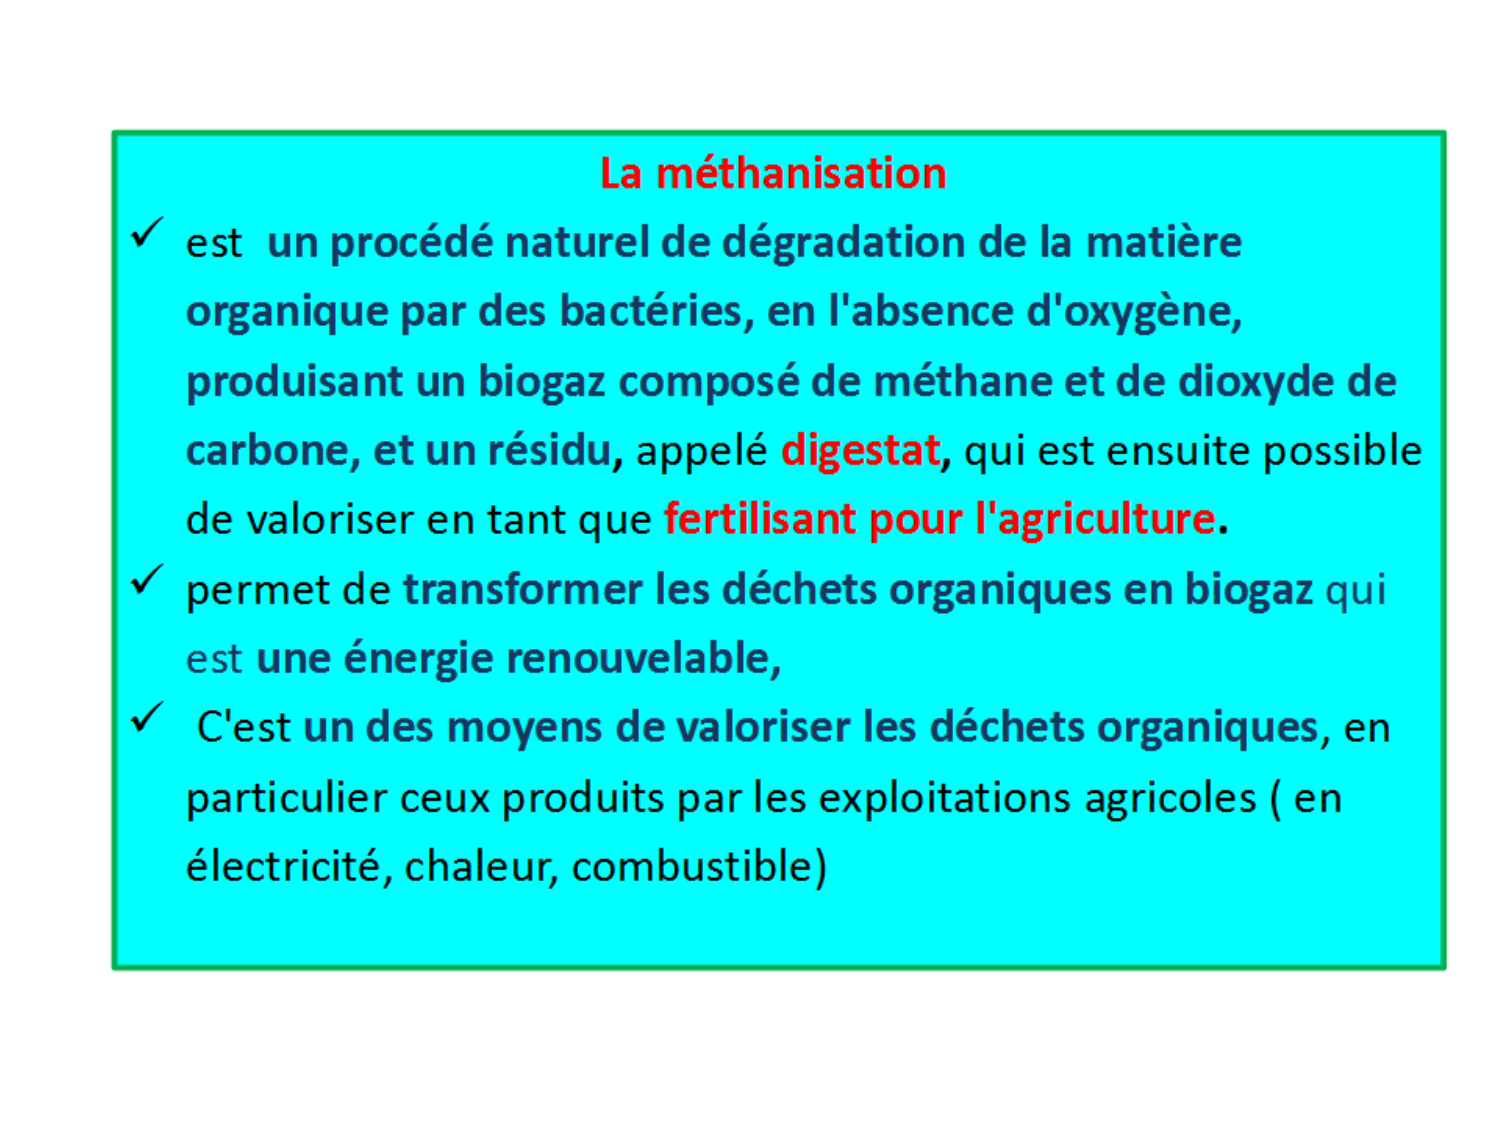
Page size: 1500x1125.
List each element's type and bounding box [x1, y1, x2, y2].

picture [106, 118, 1461, 978]
